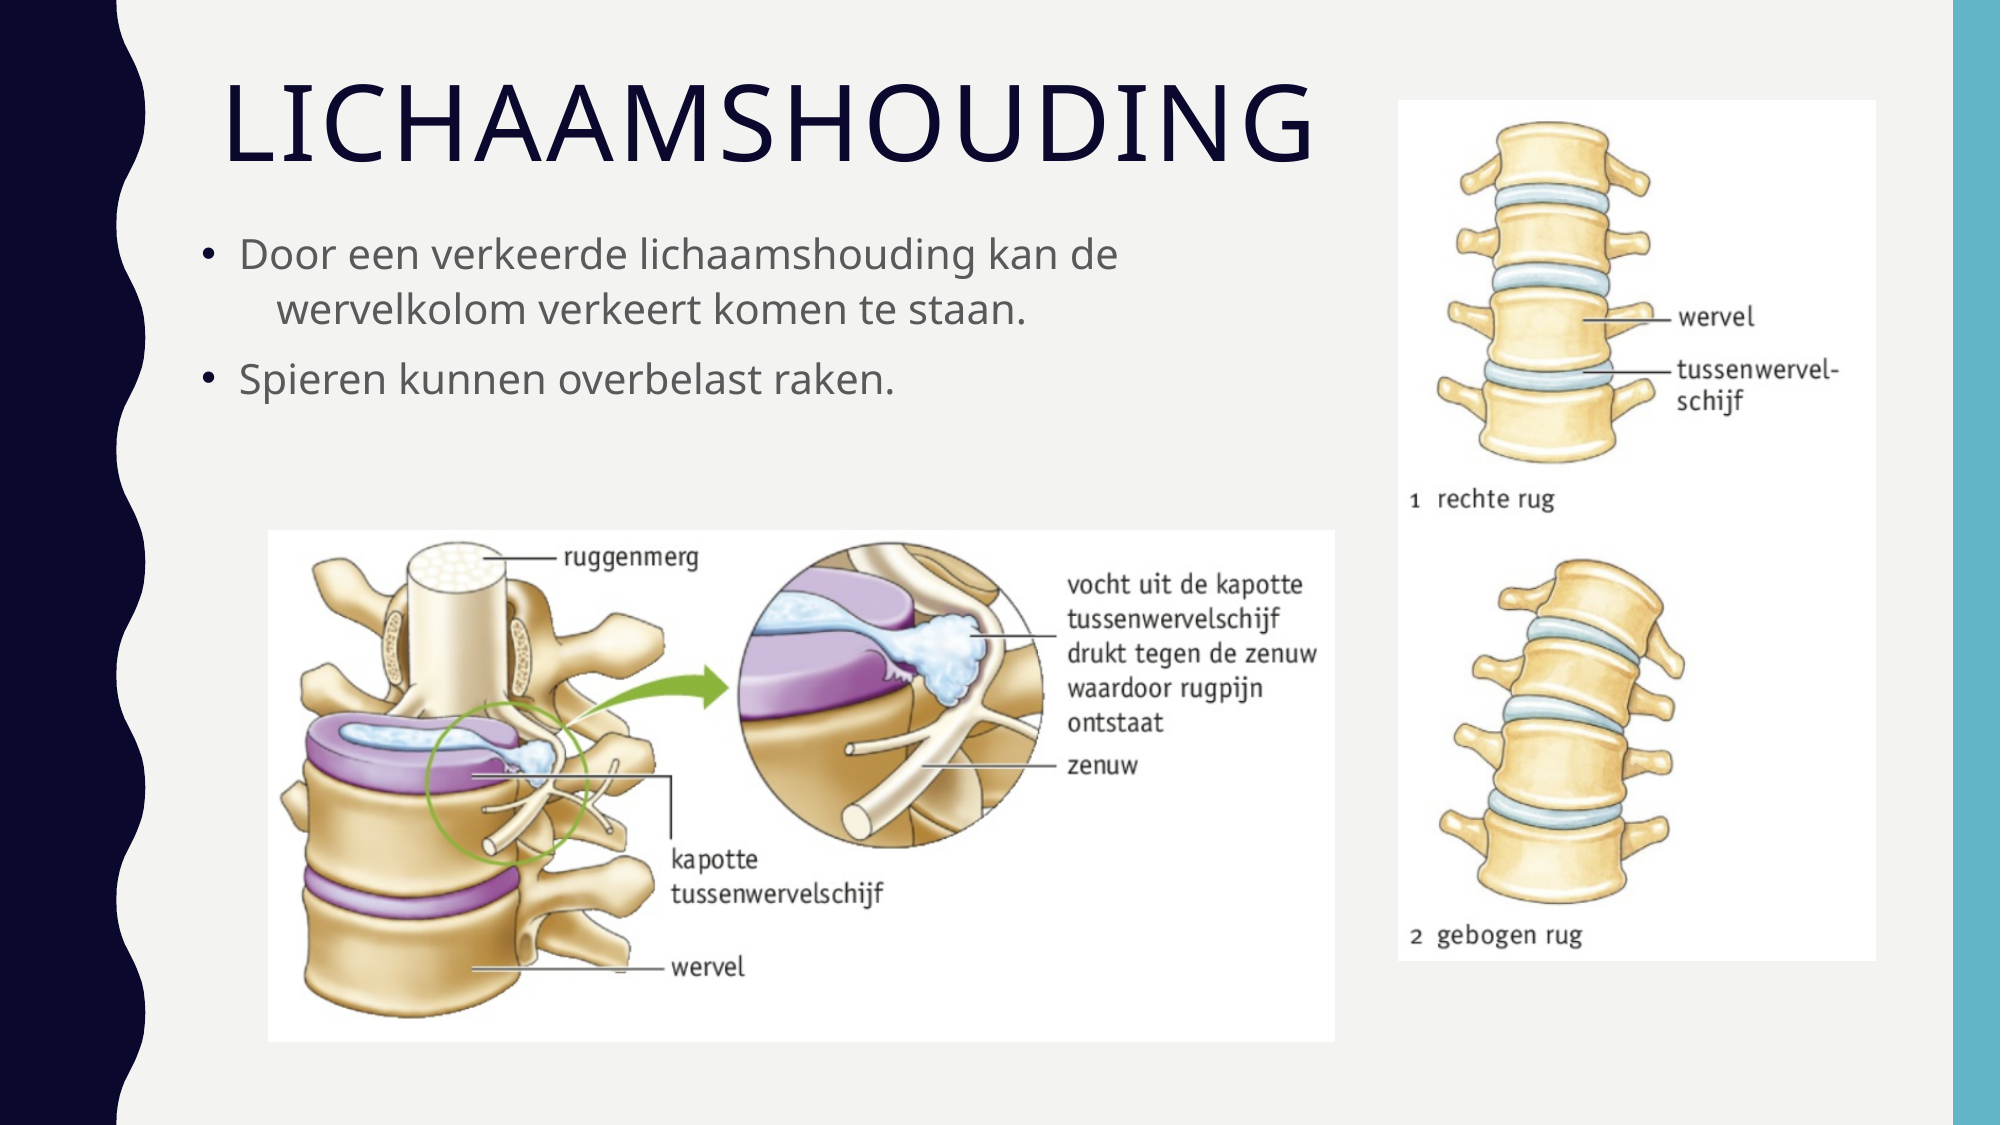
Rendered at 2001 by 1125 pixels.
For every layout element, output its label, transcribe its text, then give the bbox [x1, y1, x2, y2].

picture [268, 530, 1335, 1042]
picture [1398, 100, 1876, 961]
list Door een verkeerde lichaamshouding kan de wervelkolom verkeert komen te staan. Spieren kunnen overbelast raken. [186, 215, 1379, 805]
title Lichaamshouding [205, 62, 1876, 308]
